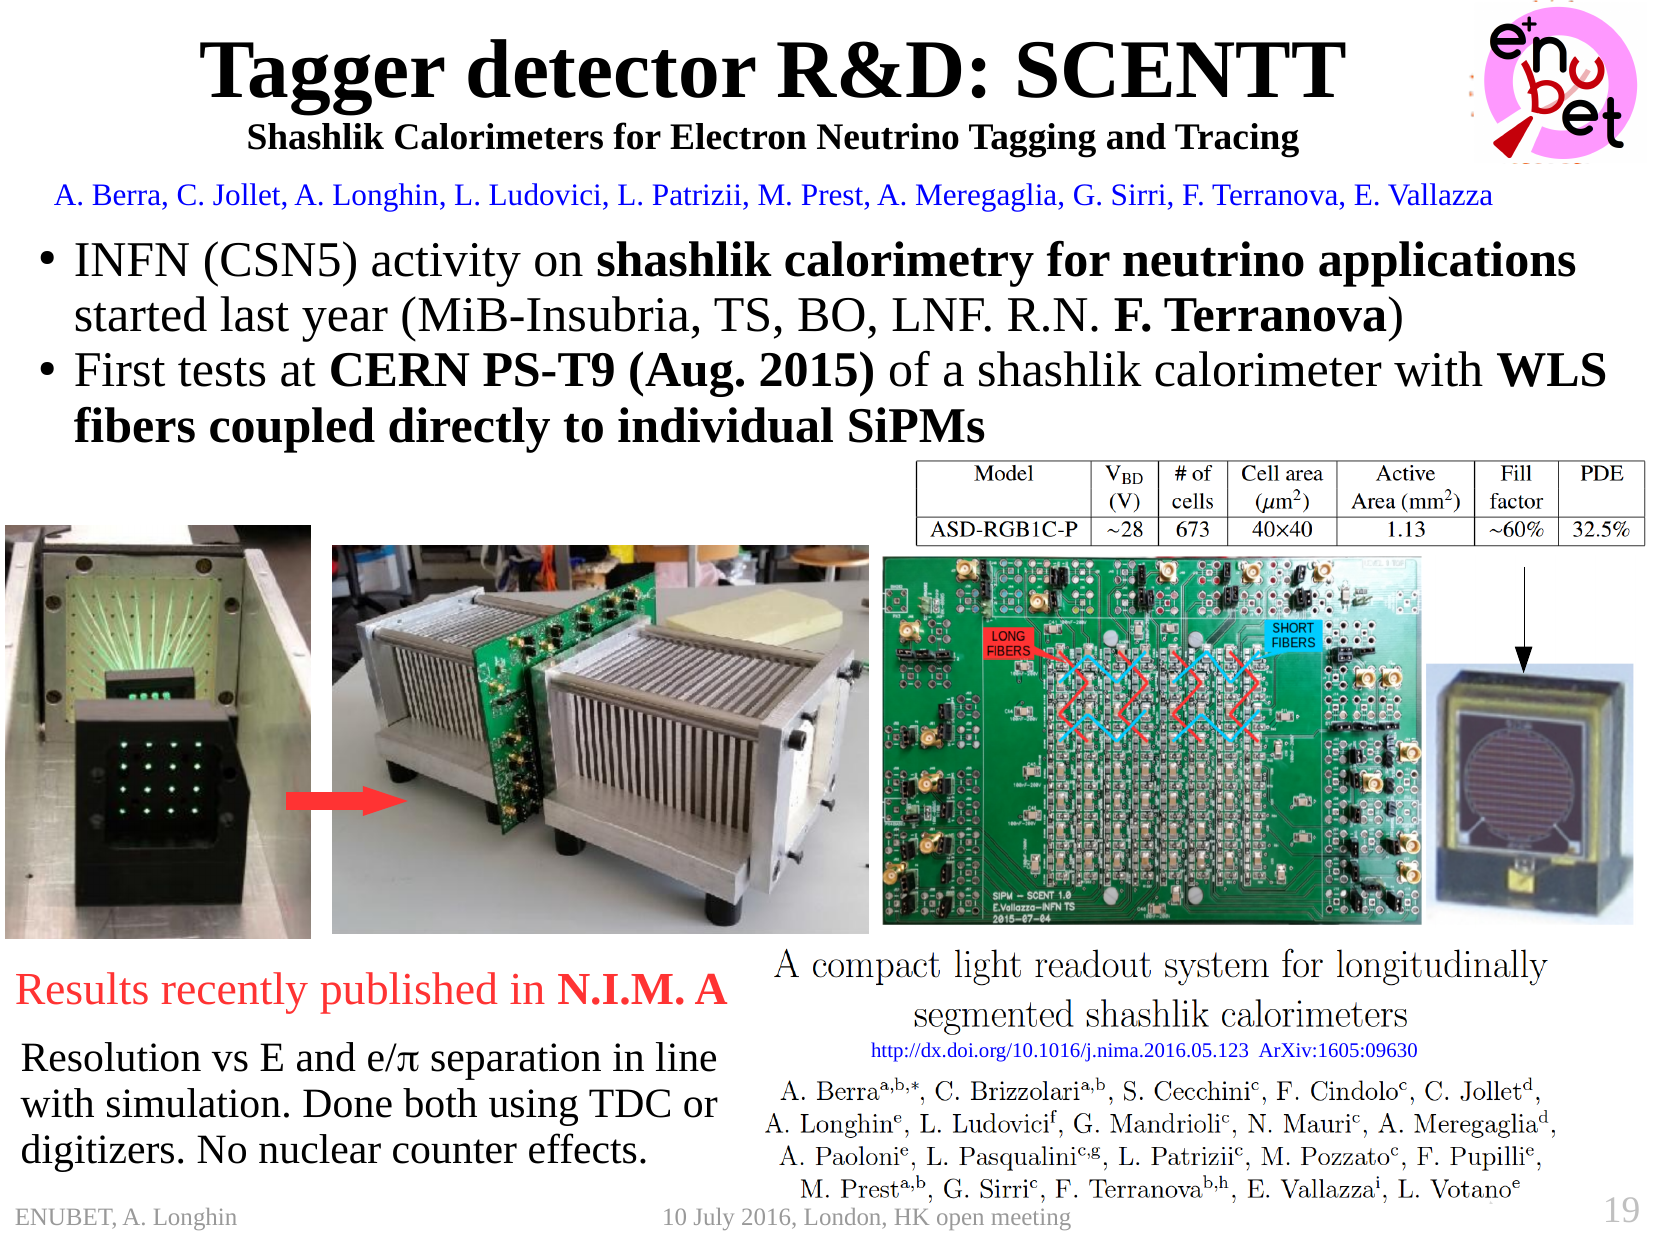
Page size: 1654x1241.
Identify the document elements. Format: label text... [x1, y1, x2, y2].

picture [876, 555, 1636, 928]
picture [744, 938, 1565, 1204]
text_box Results recently published in N.I.M. A [0, 956, 744, 1074]
picture [5, 525, 311, 939]
text_box http://dx.doi.org/10.1016/j.nima.2016.05.123 ArXiv:1605:09630 [856, 1032, 1518, 1071]
text_box Tagger detector R&D: SCENTT Shashlik Calorimeters for Electron Neutrino Tagging and Tracing [64, 16, 1482, 166]
picture [332, 545, 869, 934]
picture [909, 452, 1653, 552]
text_box INFN (CSN5) activity on shashlik calorimetry for neutrino applications started last year (MiB-Insubria, TS, BO, LNF. R.N. F. Terranova) First tests at CERN PS-T9 (Aug. 2015) of a shashlik calorimeter with WLS fibers coupled directly to individual SiPMs [23, 224, 1630, 463]
picture [1463, 0, 1653, 164]
text_box Resolution vs E and e/p separation in line with simulation. Done both using TDC or digitizers. No nuclear counter effects. [5, 1026, 774, 1189]
text_box A. Berra, C. Jollet, A. Longhin, L. Ludovici, L. Patrizii, M. Prest, A. Meregaglia, G. Sirri, F. Terranova, E. Vallazza [39, 170, 1548, 225]
